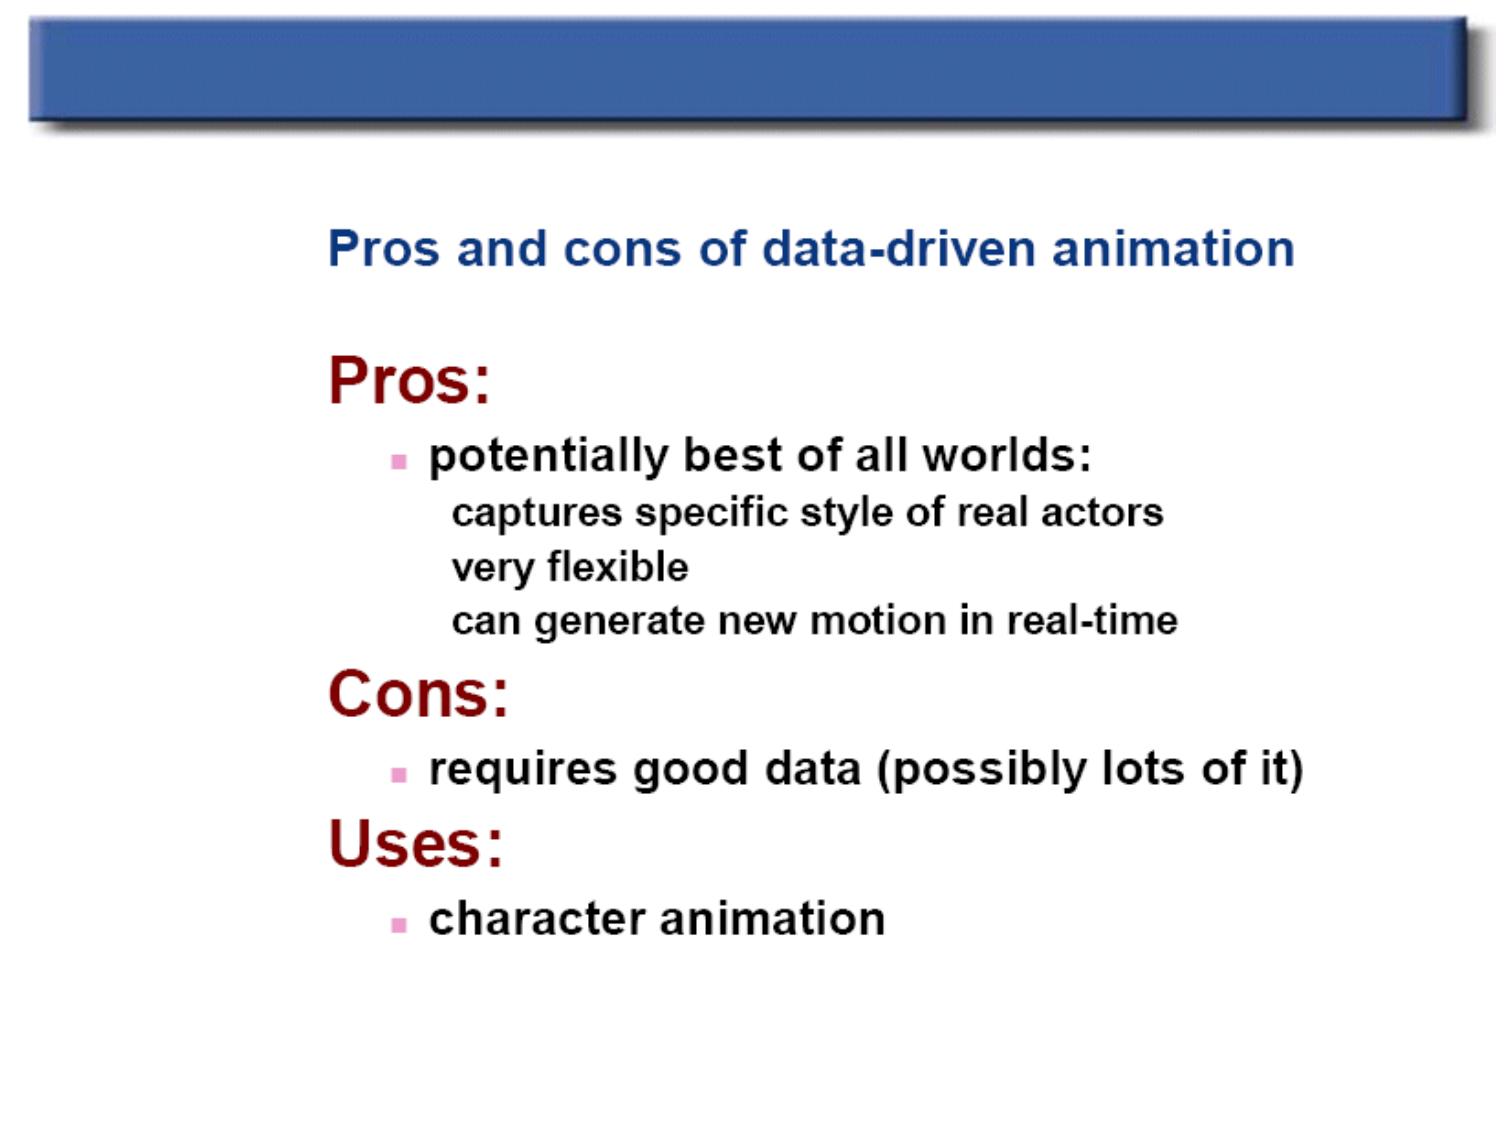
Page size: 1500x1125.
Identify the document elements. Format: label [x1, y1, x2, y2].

picture [230, 160, 1400, 1012]
picture [27, 13, 1496, 141]
